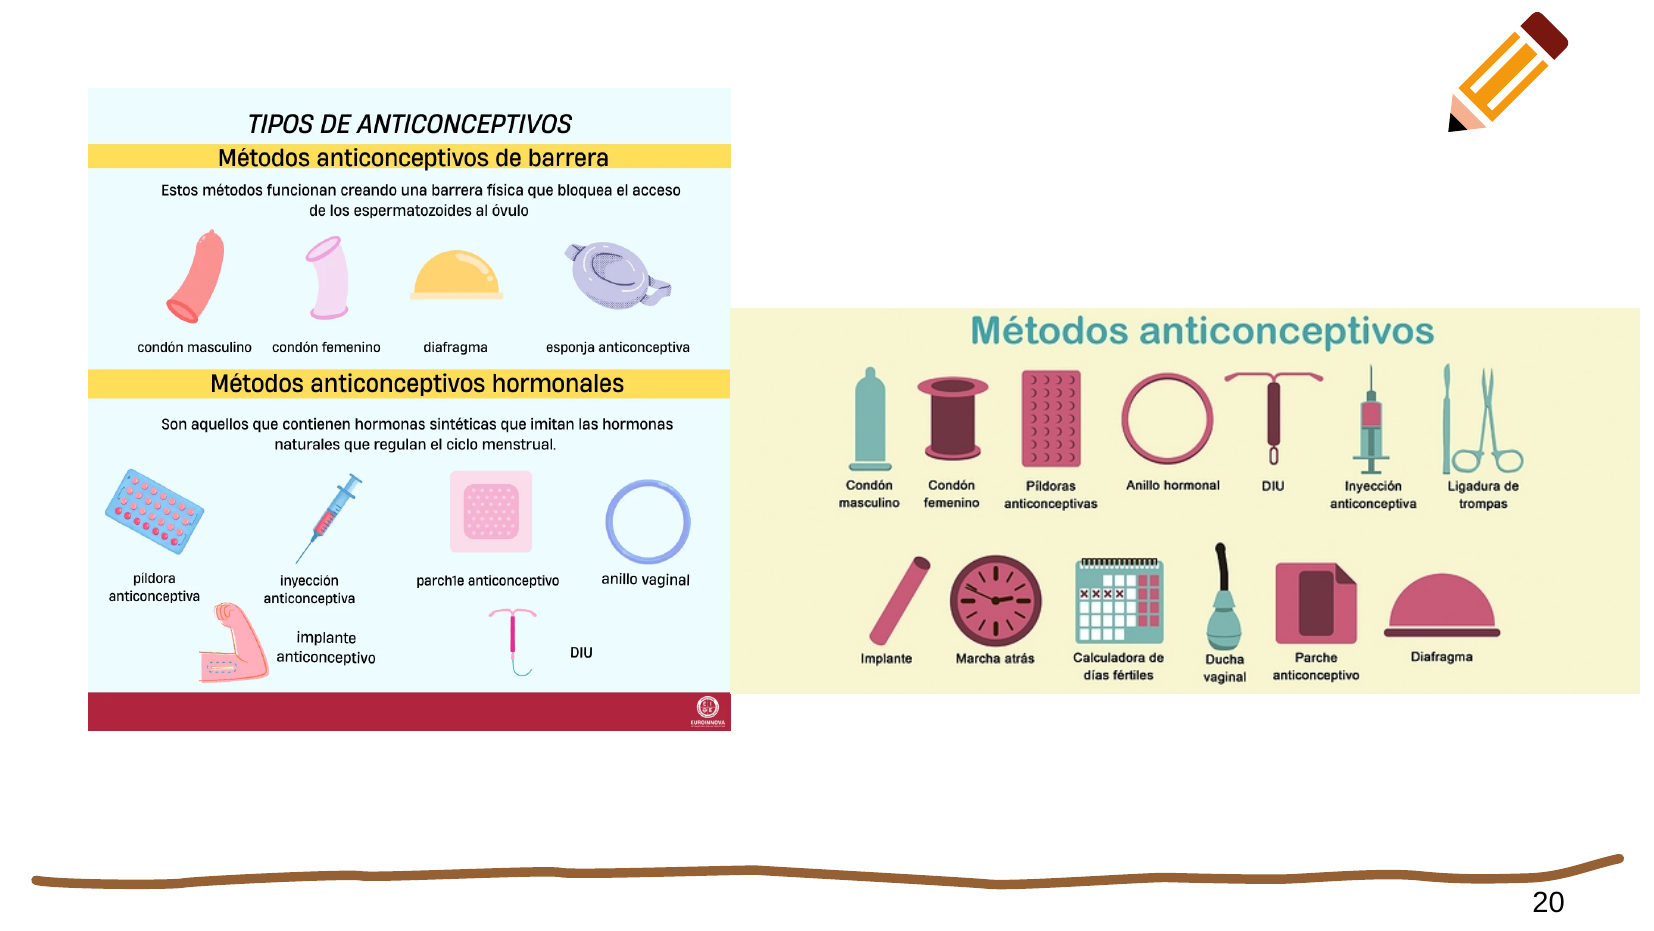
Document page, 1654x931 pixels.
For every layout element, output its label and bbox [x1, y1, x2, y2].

picture [88, 88, 1640, 731]
